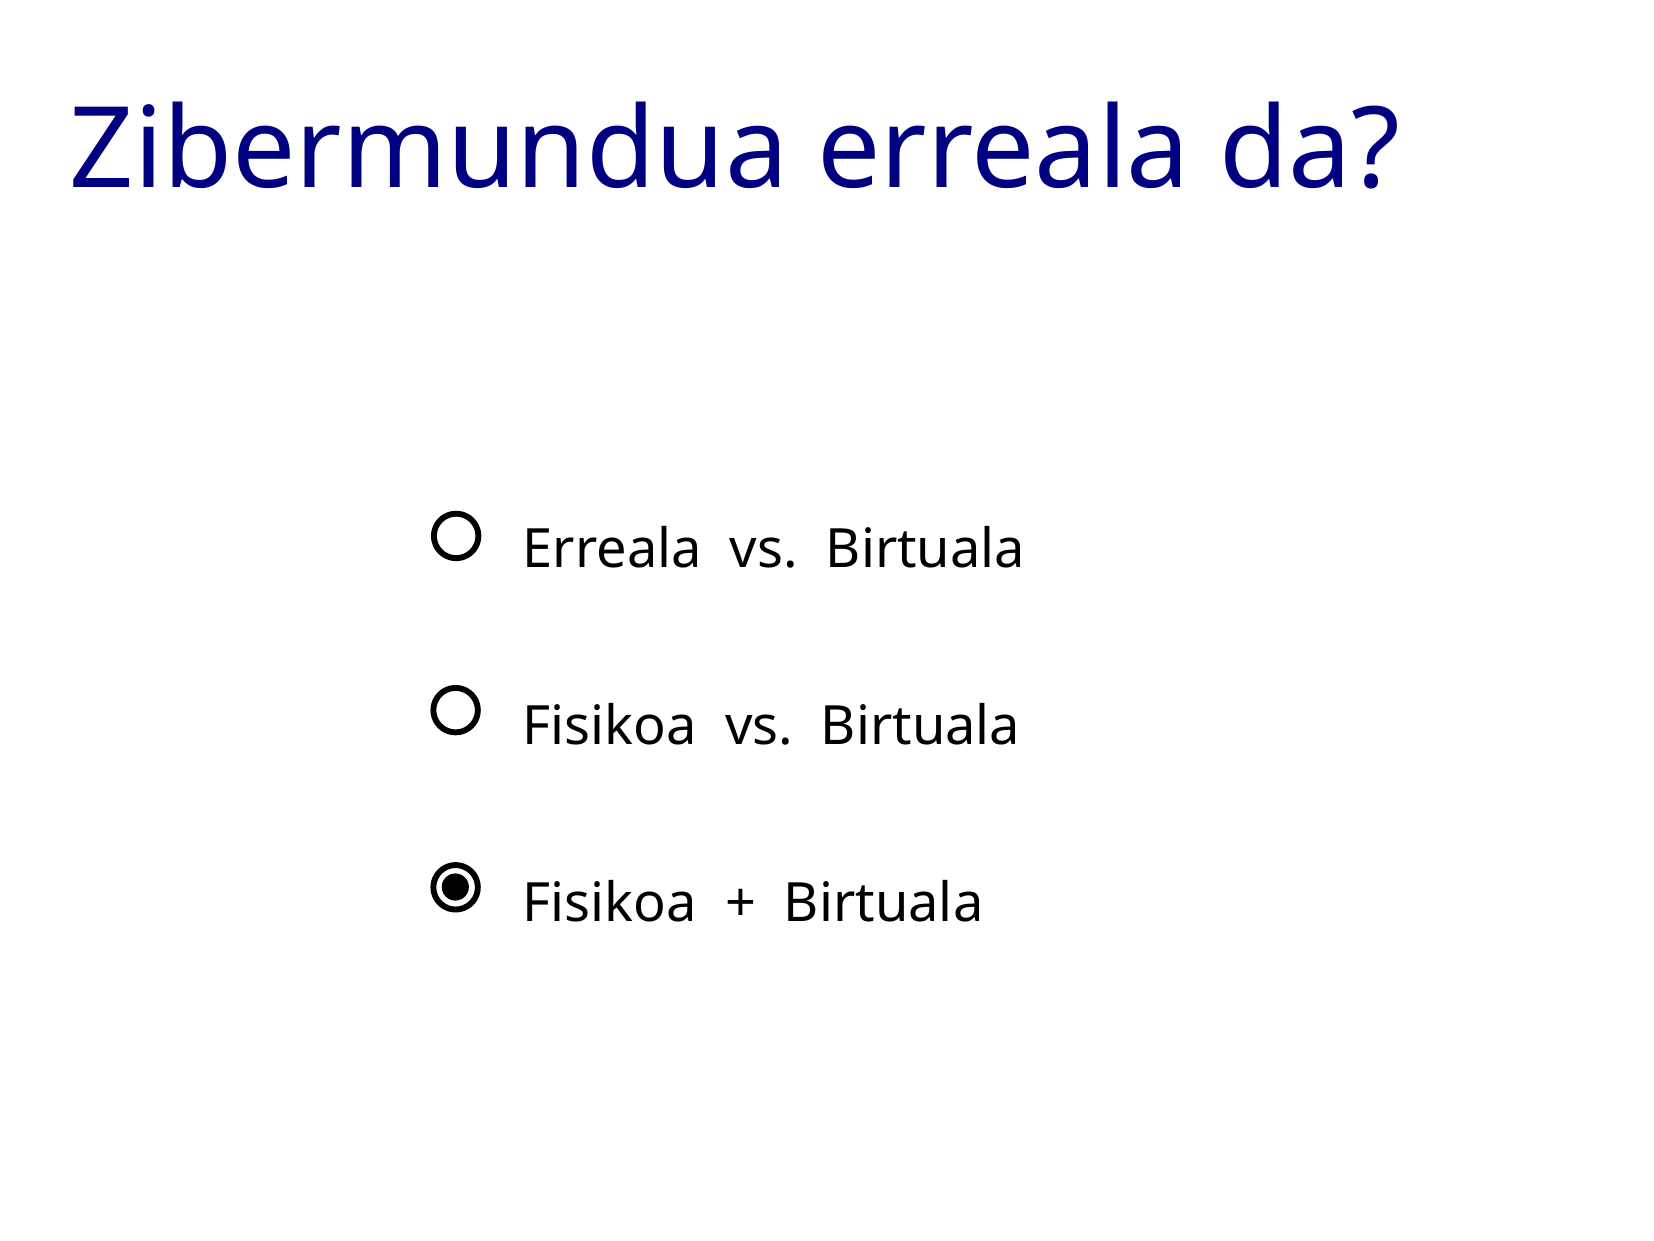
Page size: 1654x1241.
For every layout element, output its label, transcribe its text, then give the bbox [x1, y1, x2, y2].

text_box [433, 513, 479, 559]
text_box Erreala vs. Birtuala [507, 502, 1335, 578]
text_box Zibermundua erreala da? [55, 59, 1610, 207]
text_box [433, 687, 478, 733]
text_box [433, 865, 478, 910]
text_box Fisikoa + Birtuala [507, 856, 1158, 933]
text_box Fisikoa vs. Birtuala [507, 679, 1276, 755]
